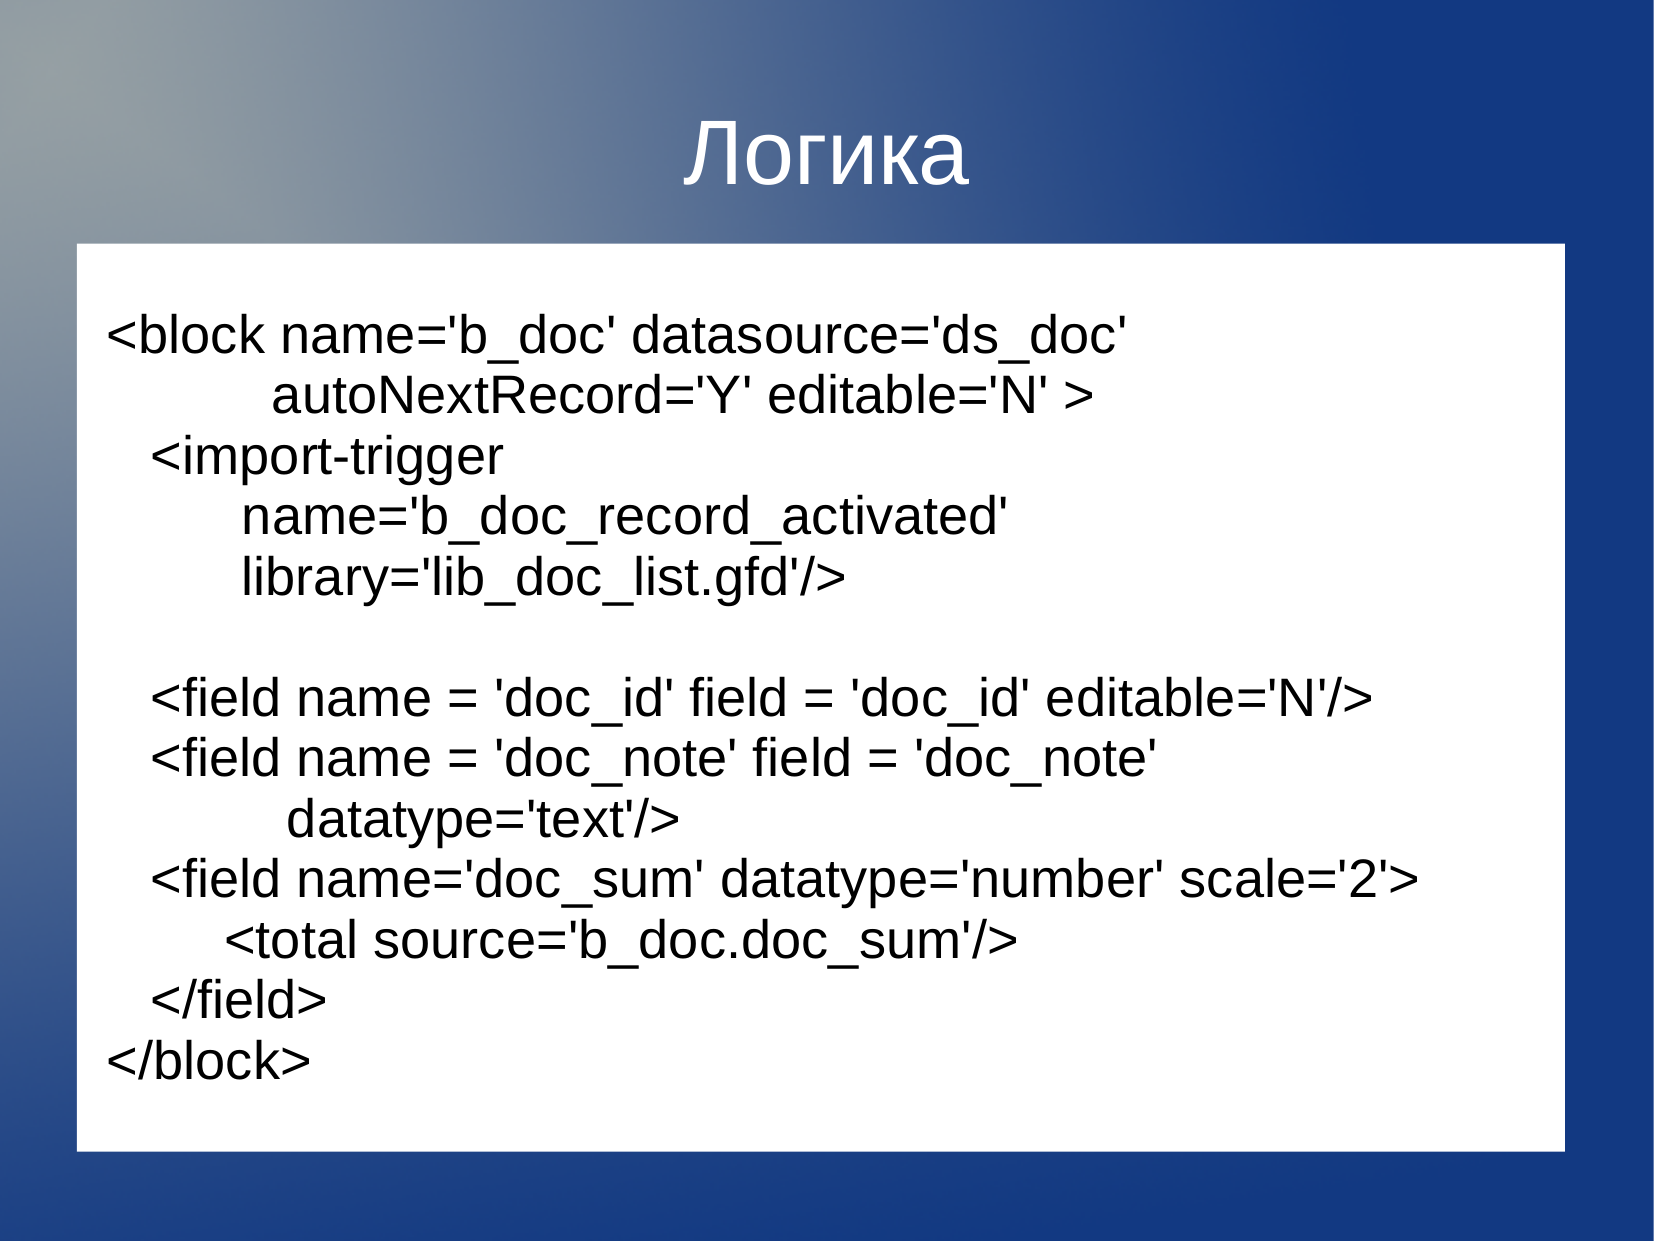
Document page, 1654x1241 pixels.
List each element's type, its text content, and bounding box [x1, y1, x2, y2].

subtitle <block name='b_doc' datasource='ds_doc' autoNextRecord='Y' editable='N' > <import-trigger name='b_doc_record_activated' library='lib_doc_list.gfd'/> <field name = 'doc_id' field = 'doc_id' editable='N'/> <field name = 'doc_note' field = 'doc_note' datatype='text'/> <field name='doc_sum' datatype='number' scale='2'> <total source='b_doc.doc_sum'/> </field> </block> [76, 243, 1565, 1152]
picture [0, 0, 1654, 1241]
title Логика [82, 56, 1571, 250]
